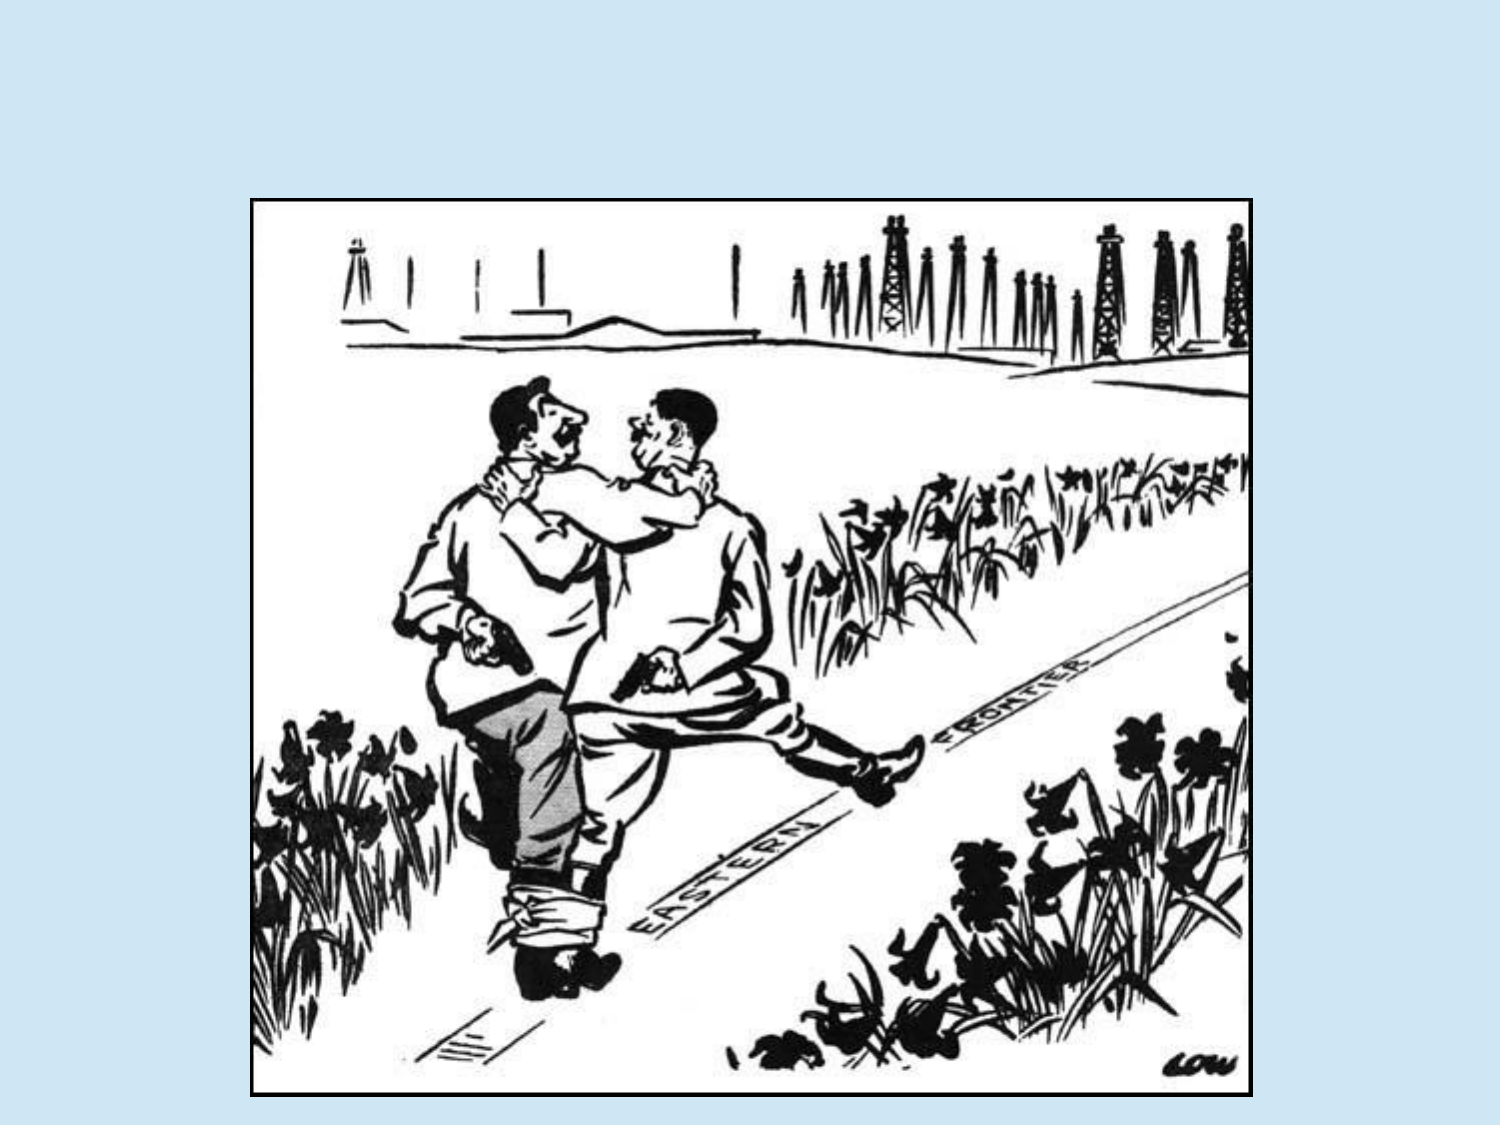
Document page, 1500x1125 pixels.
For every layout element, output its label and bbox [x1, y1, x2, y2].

picture [250, 198, 1253, 1097]
